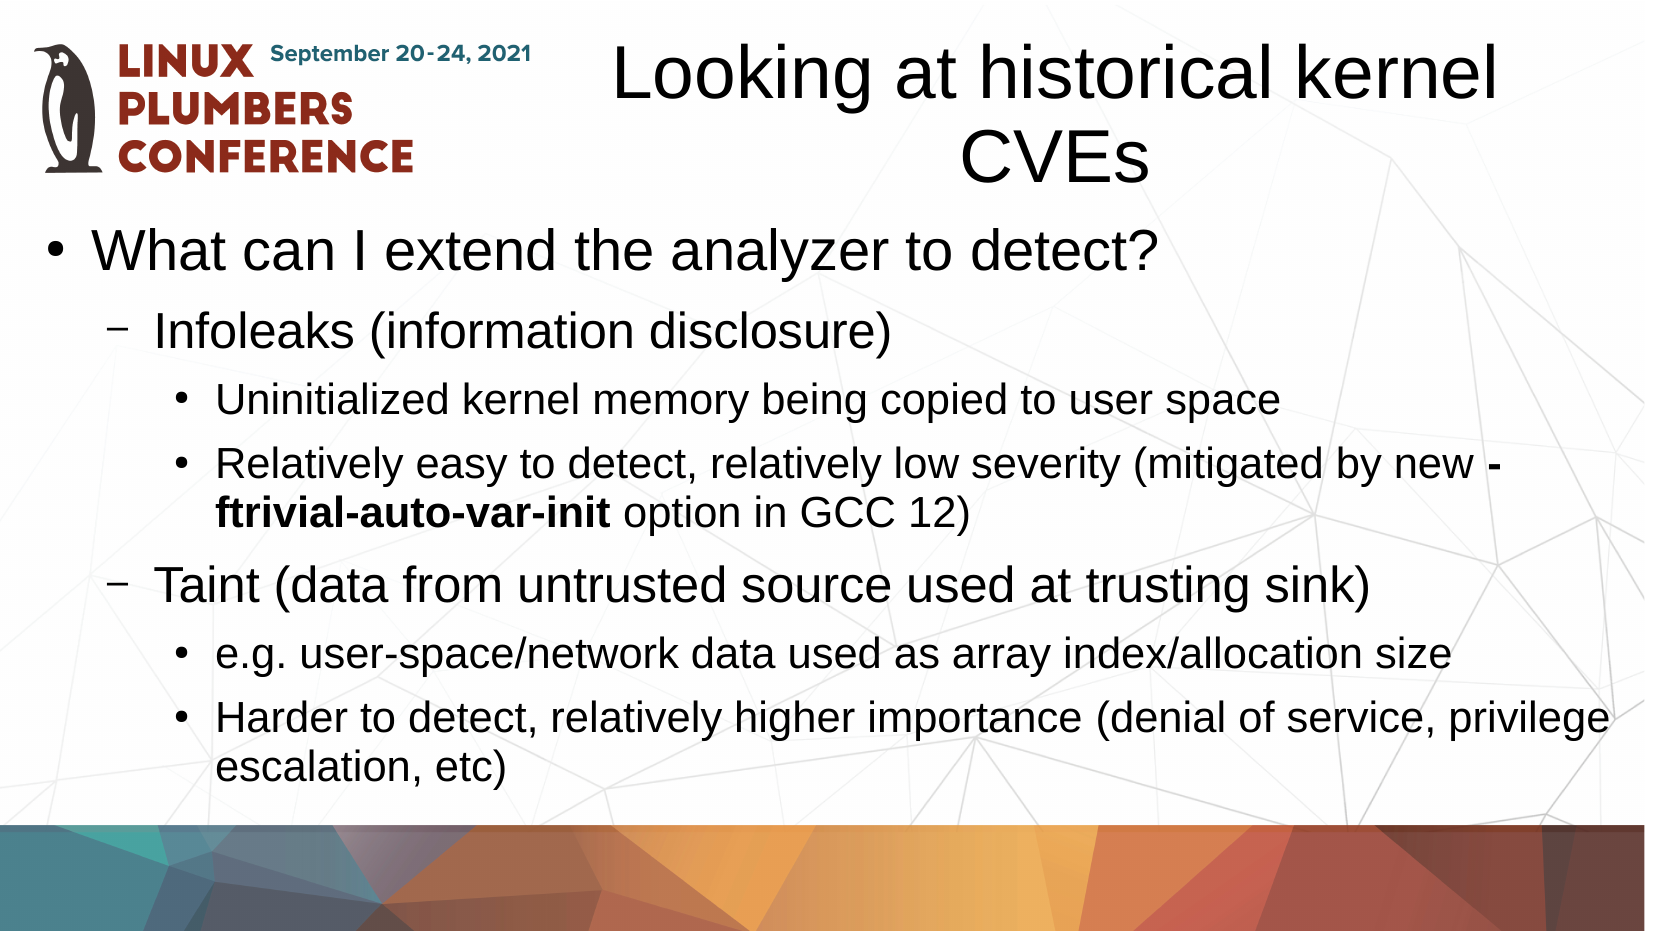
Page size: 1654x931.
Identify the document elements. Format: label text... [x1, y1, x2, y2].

title Looking at historical kernel CVEs [540, 30, 1571, 199]
picture [0, 1, 1645, 931]
list What can I extend the analyzer to detect? Infoleaks (information disclosure) Uninitialized kernel memory being copied to user space Relatively easy to detect, relatively low severity (mitigated by new -ftrivial-auto-var-init option in GCC 12) Taint (data from untrusted source used at trusting sink) e.g. user-space/network data used as array index/allocation size Harder to detect, relatively higher importance (denial of service, privilege escalation, etc) [30, 217, 1645, 796]
